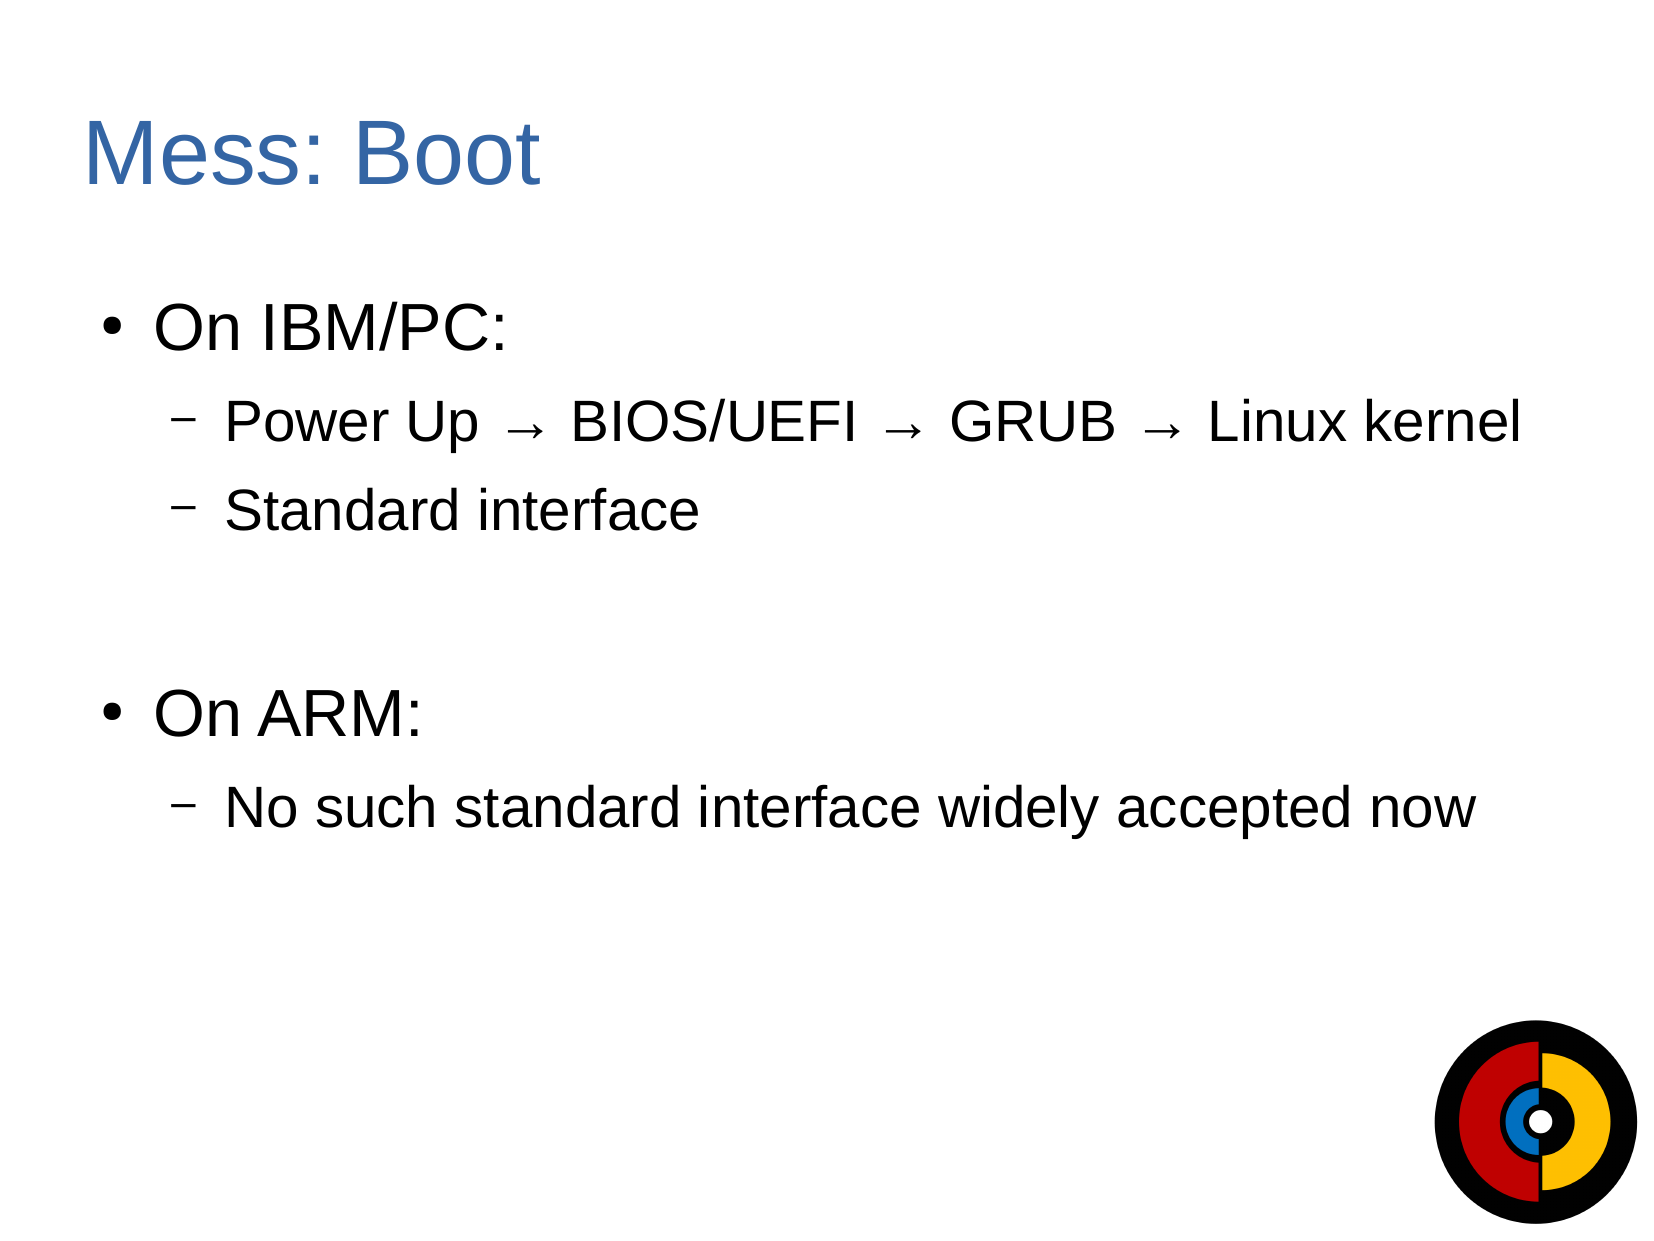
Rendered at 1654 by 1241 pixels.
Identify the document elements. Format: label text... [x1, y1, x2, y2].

list On IBM/PC: Power Up → BIOS/UEFI → GRUB → Linux kernel Standard interface On ARM: No such standard interface widely accepted now [82, 290, 1571, 1010]
picture [1429, 1015, 1642, 1229]
title Mess: Boot [82, 49, 1571, 257]
